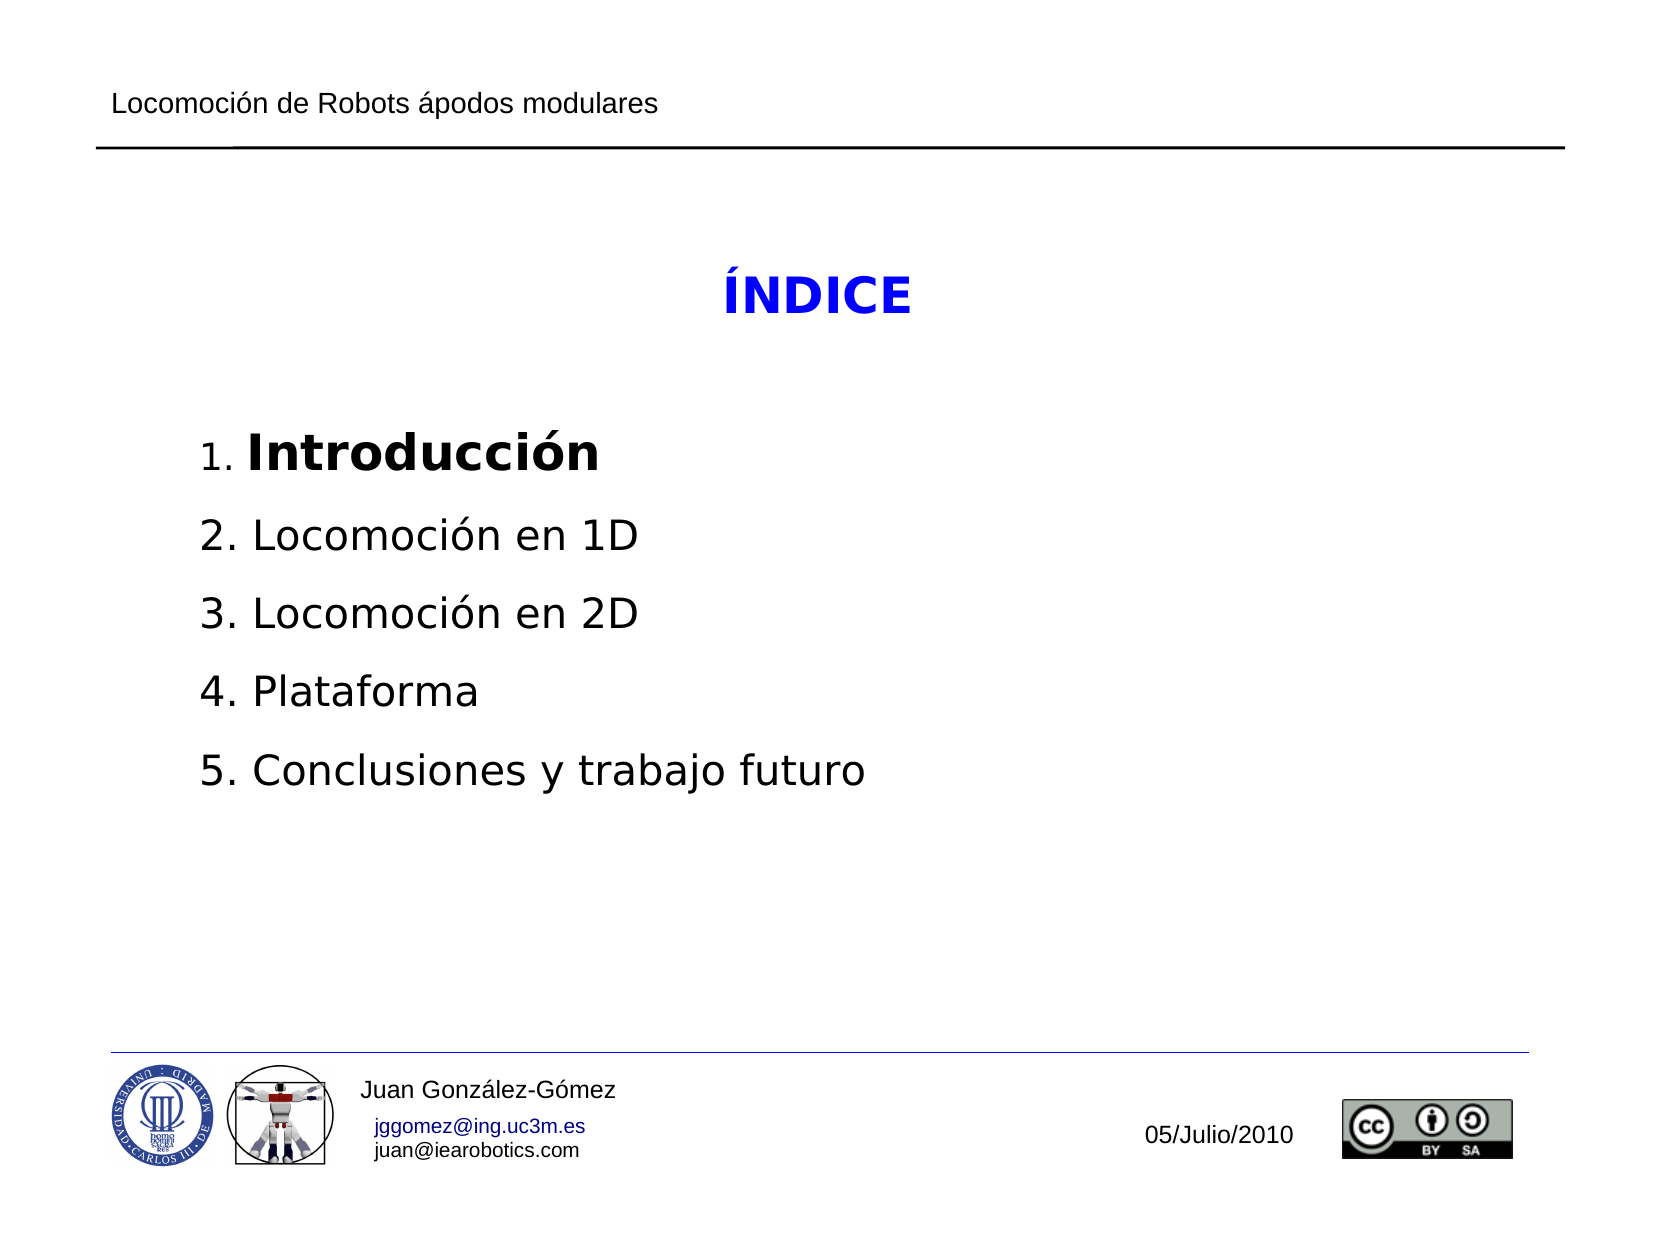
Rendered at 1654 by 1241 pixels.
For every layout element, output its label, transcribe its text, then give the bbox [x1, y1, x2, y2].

picture [110, 1062, 215, 1167]
text_box Introducción Locomoción en 1D Locomoción en 2D Plataforma Conclusiones y trabajo futuro [184, 417, 882, 803]
picture [226, 1065, 334, 1165]
picture [1342, 1099, 1513, 1159]
text_box Juan González-Gómez [345, 1068, 632, 1111]
text_box 05/Julio/2010 [1122, 1113, 1310, 1157]
text_box jggomez@ing.uc3m.es juan@iearobotics.com [359, 1107, 601, 1170]
text_box ÍNDICE [708, 259, 929, 333]
text_box Locomoción de Robots ápodos modulares [96, 79, 675, 128]
